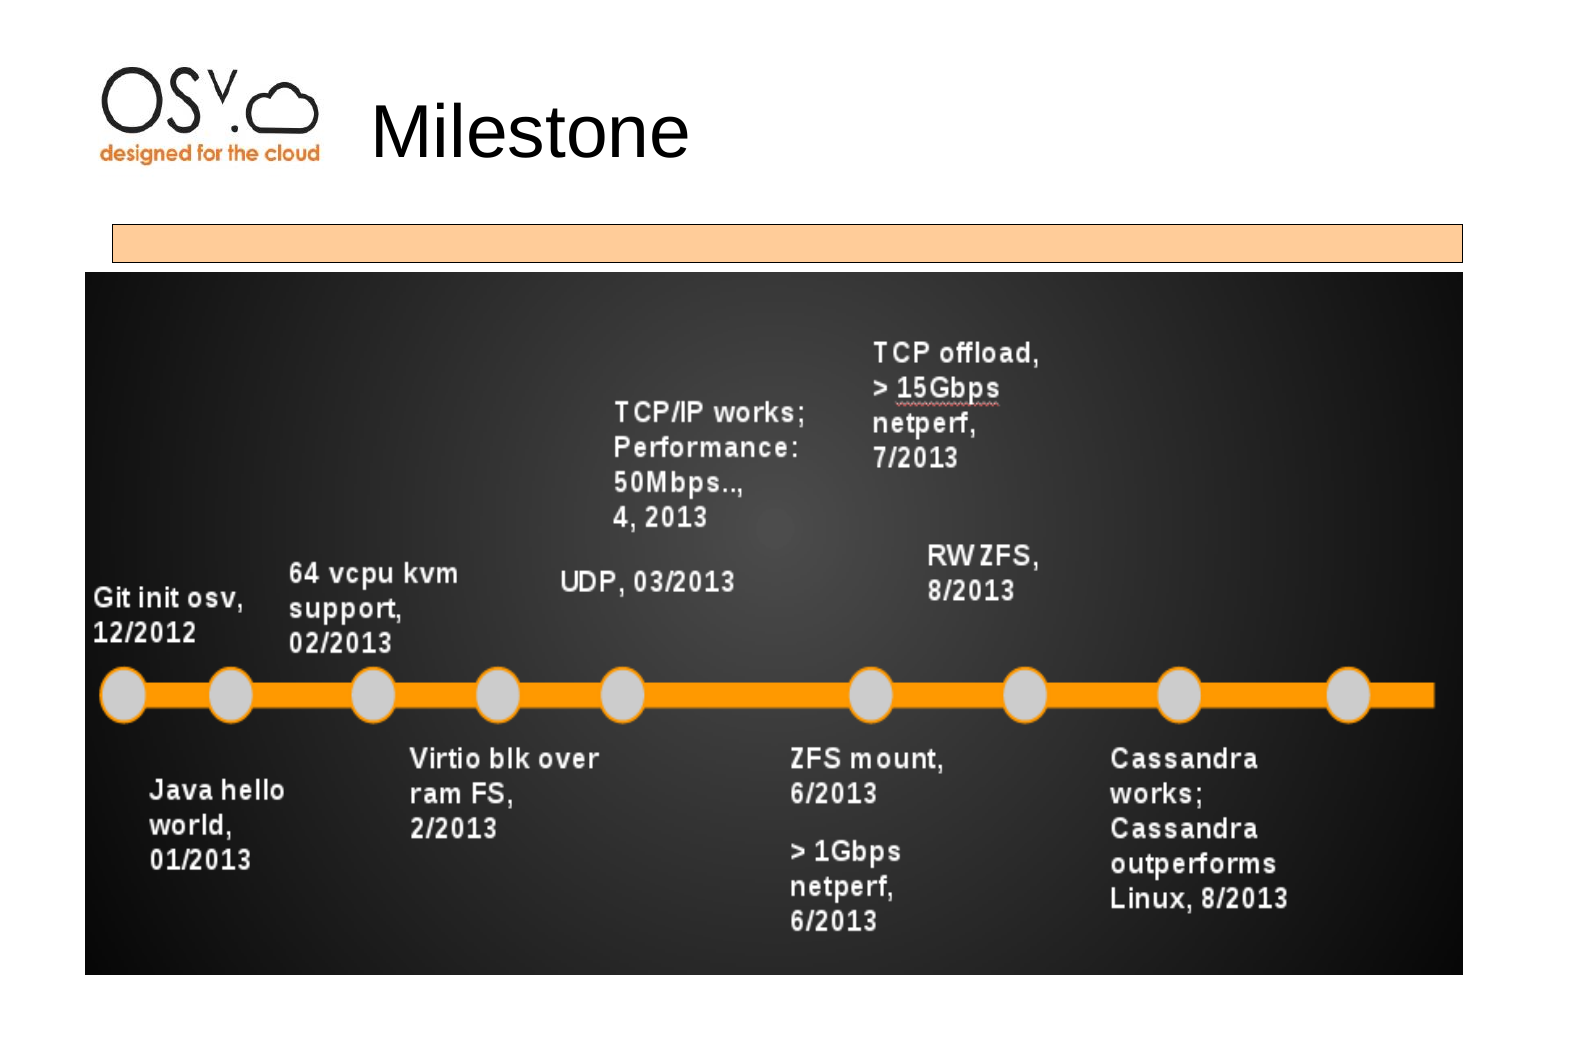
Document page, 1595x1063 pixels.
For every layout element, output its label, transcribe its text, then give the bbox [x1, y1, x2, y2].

picture [83, 37, 338, 186]
title Milestone [79, 49, 1515, 213]
picture [85, 272, 1463, 976]
text_box [112, 224, 1463, 263]
